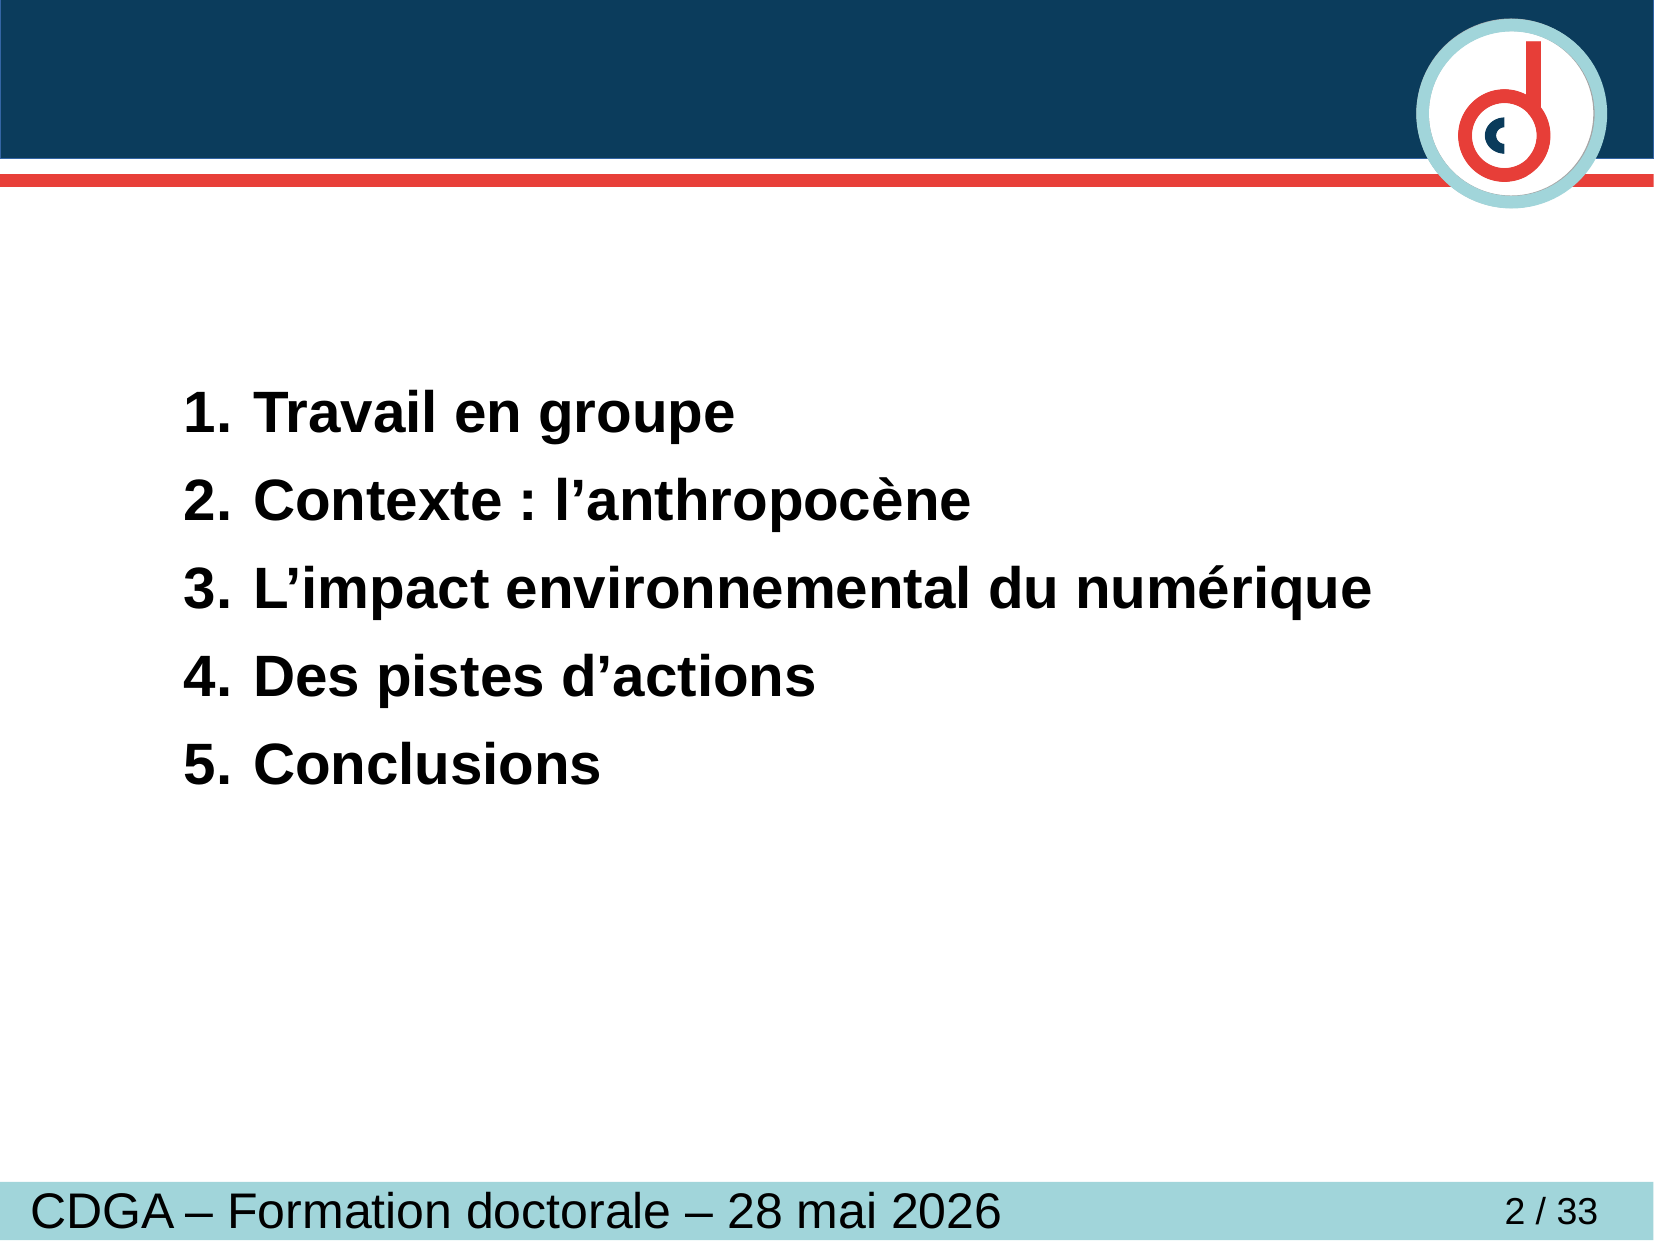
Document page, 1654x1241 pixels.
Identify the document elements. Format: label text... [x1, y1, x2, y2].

list Travail en groupe Contexte : l’anthropocène L’impact environnemental du numérique Des pistes d’actions Conclusions [166, 385, 1488, 831]
